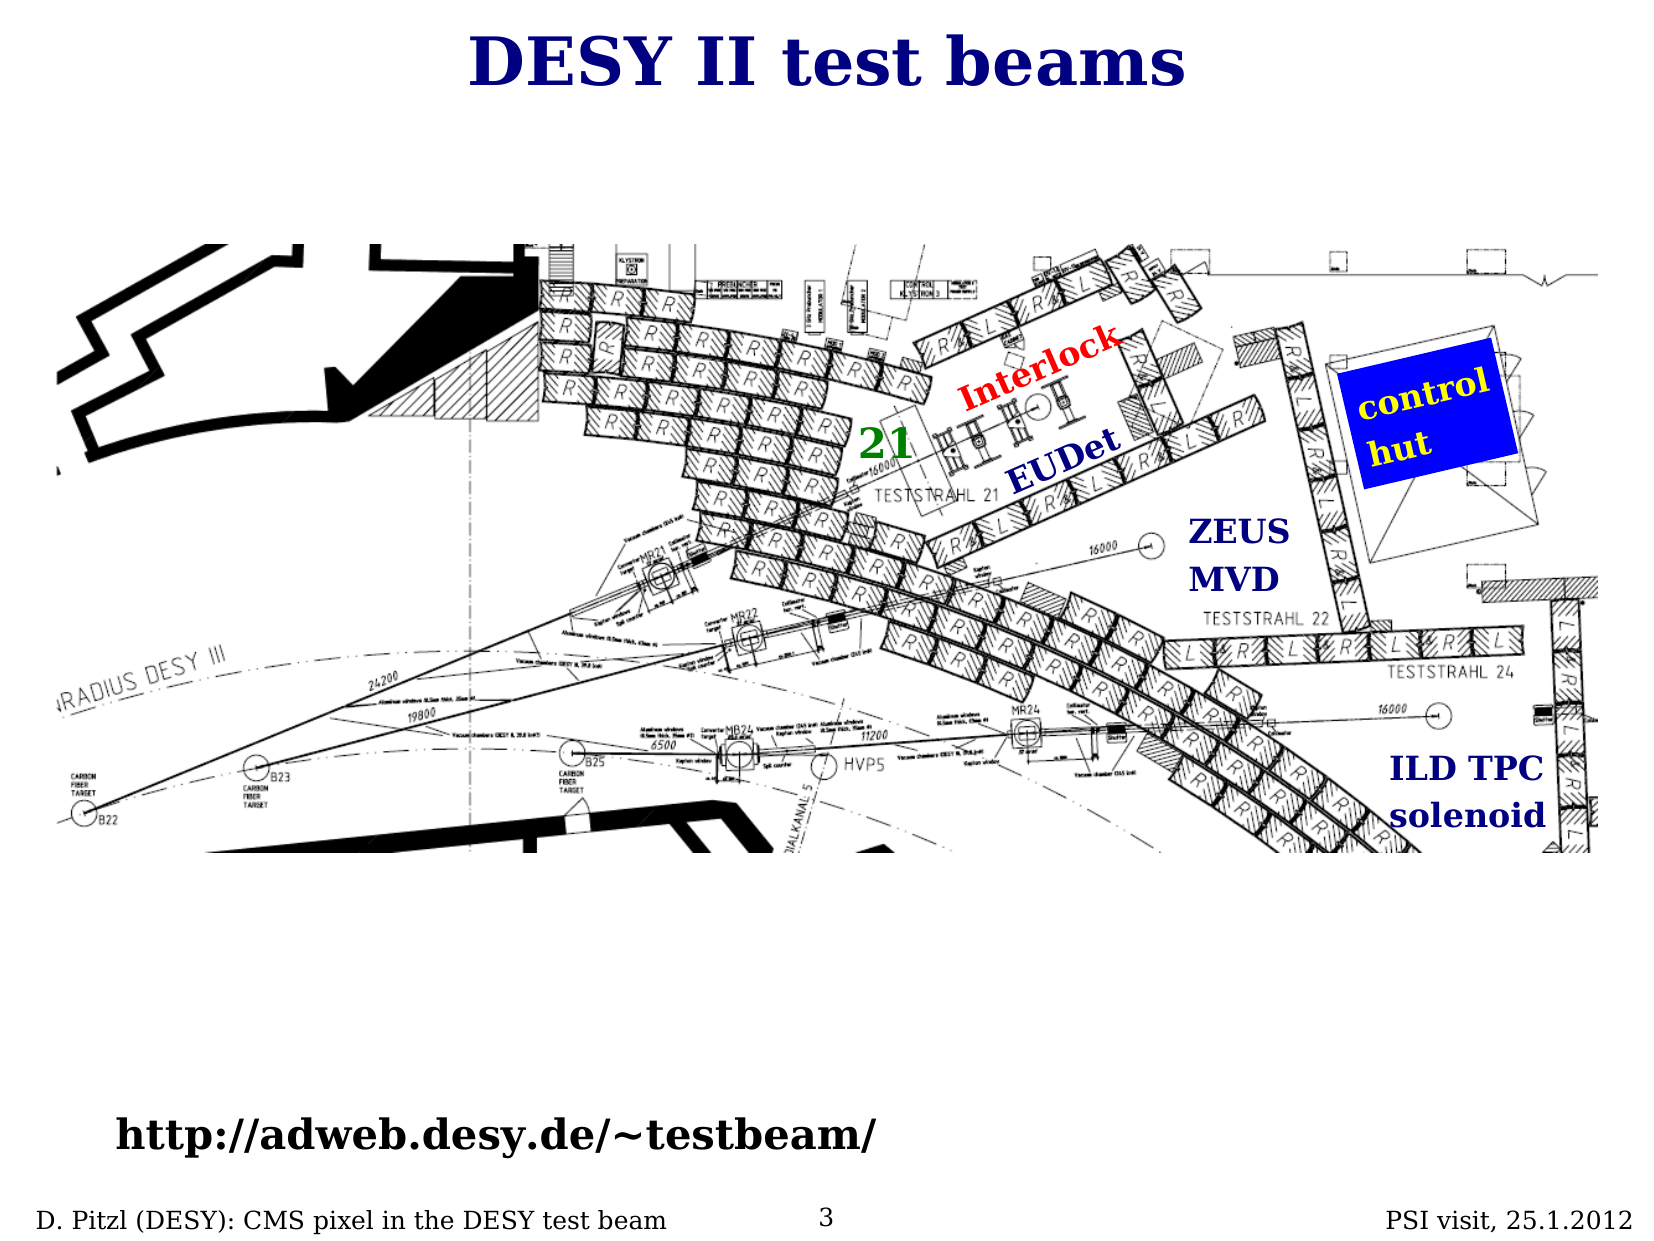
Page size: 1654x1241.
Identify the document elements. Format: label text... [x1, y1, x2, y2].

text_box Interlock [949, 306, 1123, 412]
text_box ILD TPC solenoid [1389, 740, 1547, 827]
text_box EUDet [996, 410, 1122, 495]
text_box 21 [858, 408, 917, 458]
title DESY II test beams [121, 22, 1534, 101]
text_box control hut [1337, 337, 1517, 482]
text_box http://adweb.desy.de/~testbeam/ [115, 1099, 877, 1149]
text_box ZEUS MVD [1188, 503, 1292, 591]
picture [50, 244, 1598, 853]
